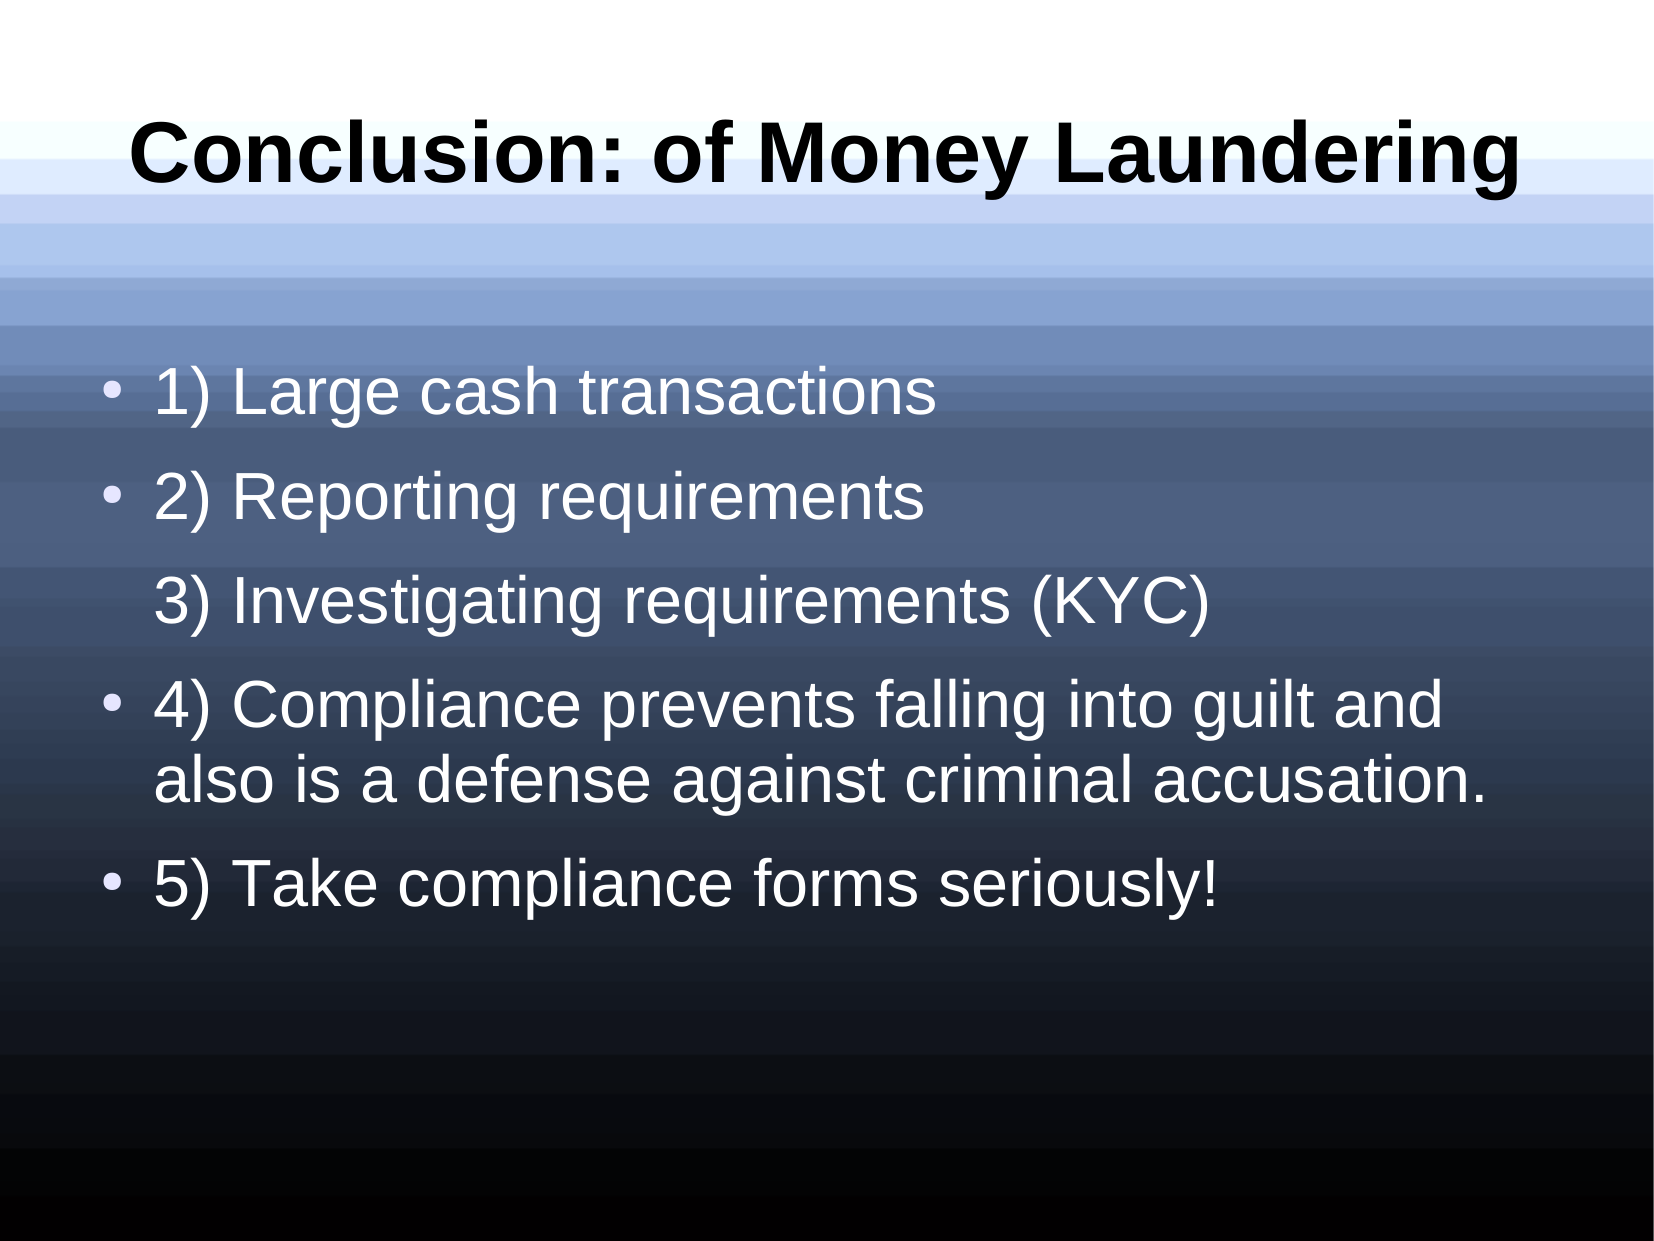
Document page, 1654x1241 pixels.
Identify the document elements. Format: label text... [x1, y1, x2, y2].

title Conclusion: of Money Laundering [82, 49, 1571, 257]
list 1) Large cash transactions 2) Reporting requirements 3) Investigating requirements (KYC) 4) Compliance prevents falling into guilt and also is a defense against criminal accusation. 5) Take compliance forms seriously! [82, 354, 1571, 1109]
picture [0, 0, 1654, 1241]
